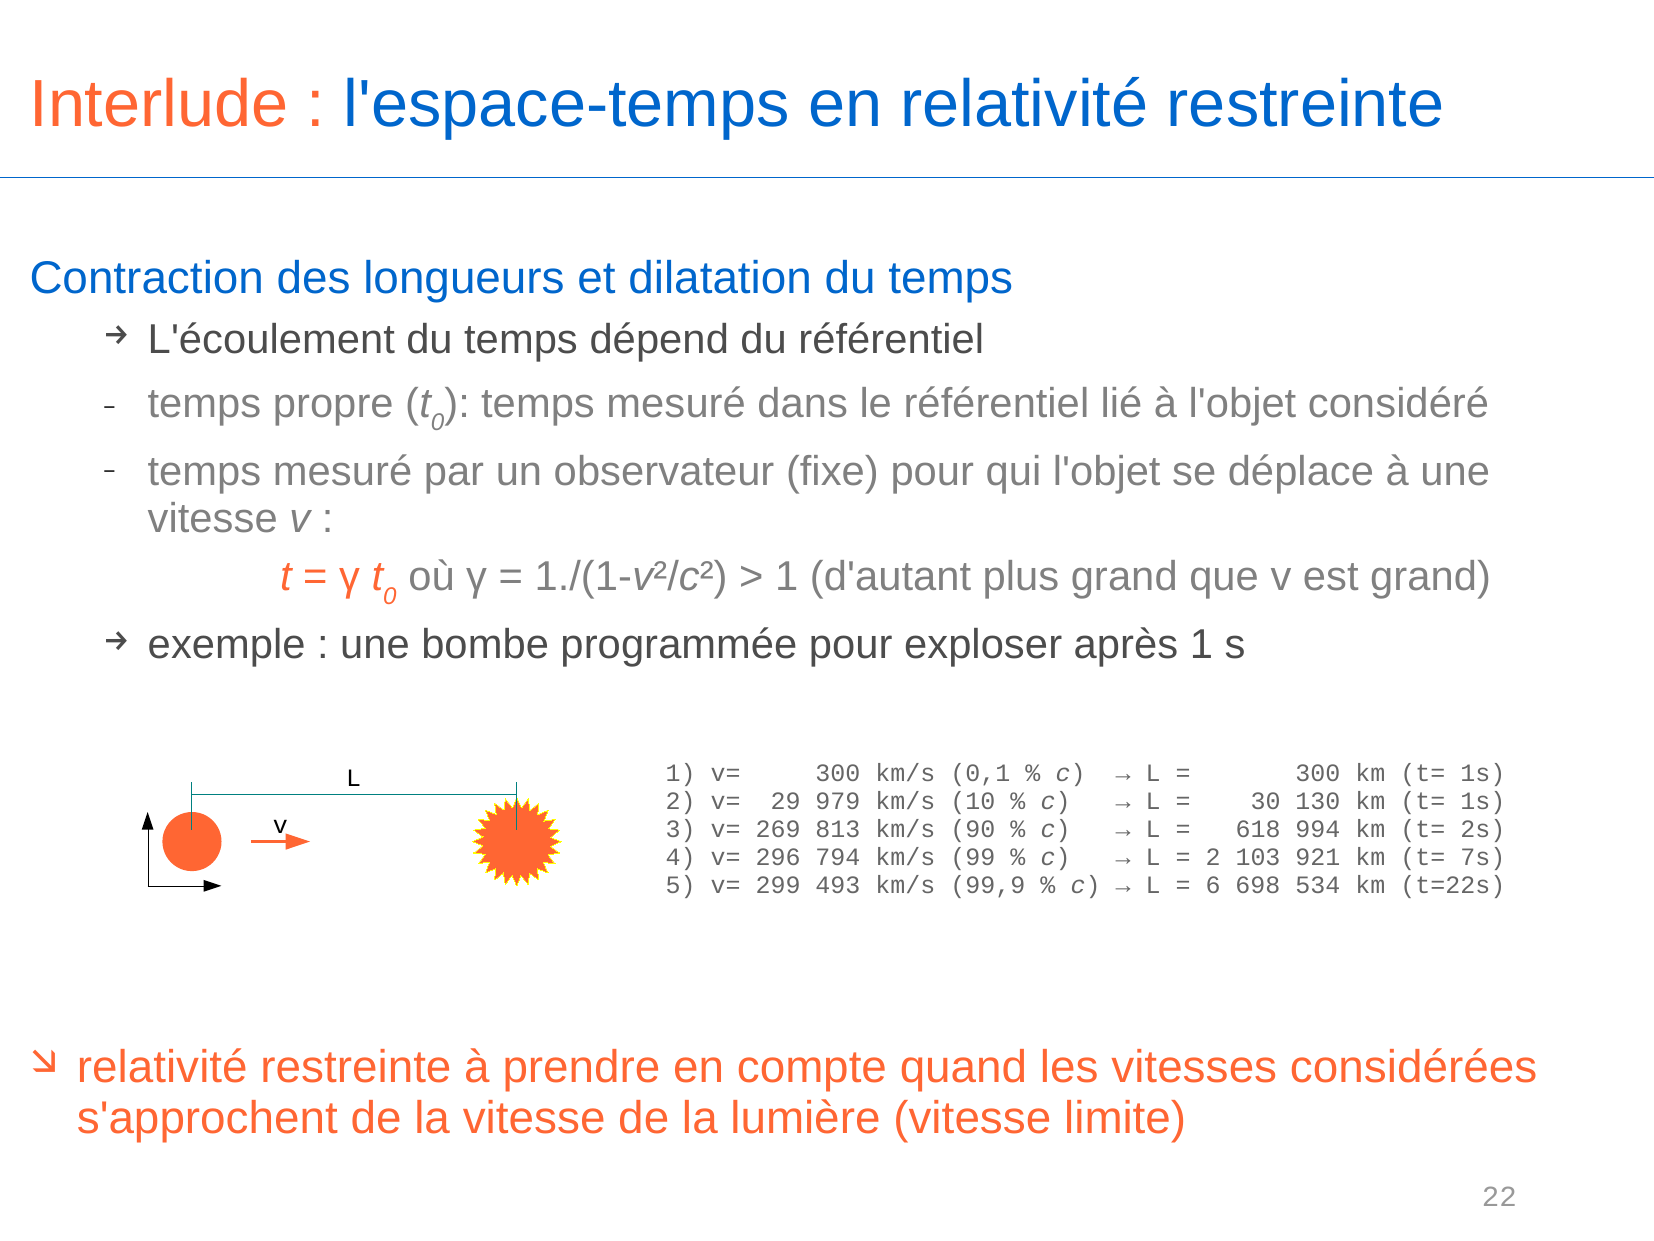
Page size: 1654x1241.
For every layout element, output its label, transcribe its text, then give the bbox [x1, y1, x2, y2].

title Interlude : l'espace-temps en relativité restreinte [29, 29, 1625, 178]
list Contraction des longueurs et dilatation du temps L'écoulement du temps dépend du référentiel temps propre (t0): temps mesuré dans le référentiel lié à l'objet considéré temps mesuré par un observateur (fixe) pour qui l'objet se déplace à une vitesse v : t = γ t0 où γ = 1./(1-v²/c²) > 1 (d'autant plus grand que v est grand) exemple : une bombe programmée pour exploser après 1 s relativité restreinte à prendre en compte quand les vitesses considérées s'approchent de la vitesse de la lumière (vitesse limite) [29, 252, 1625, 1179]
